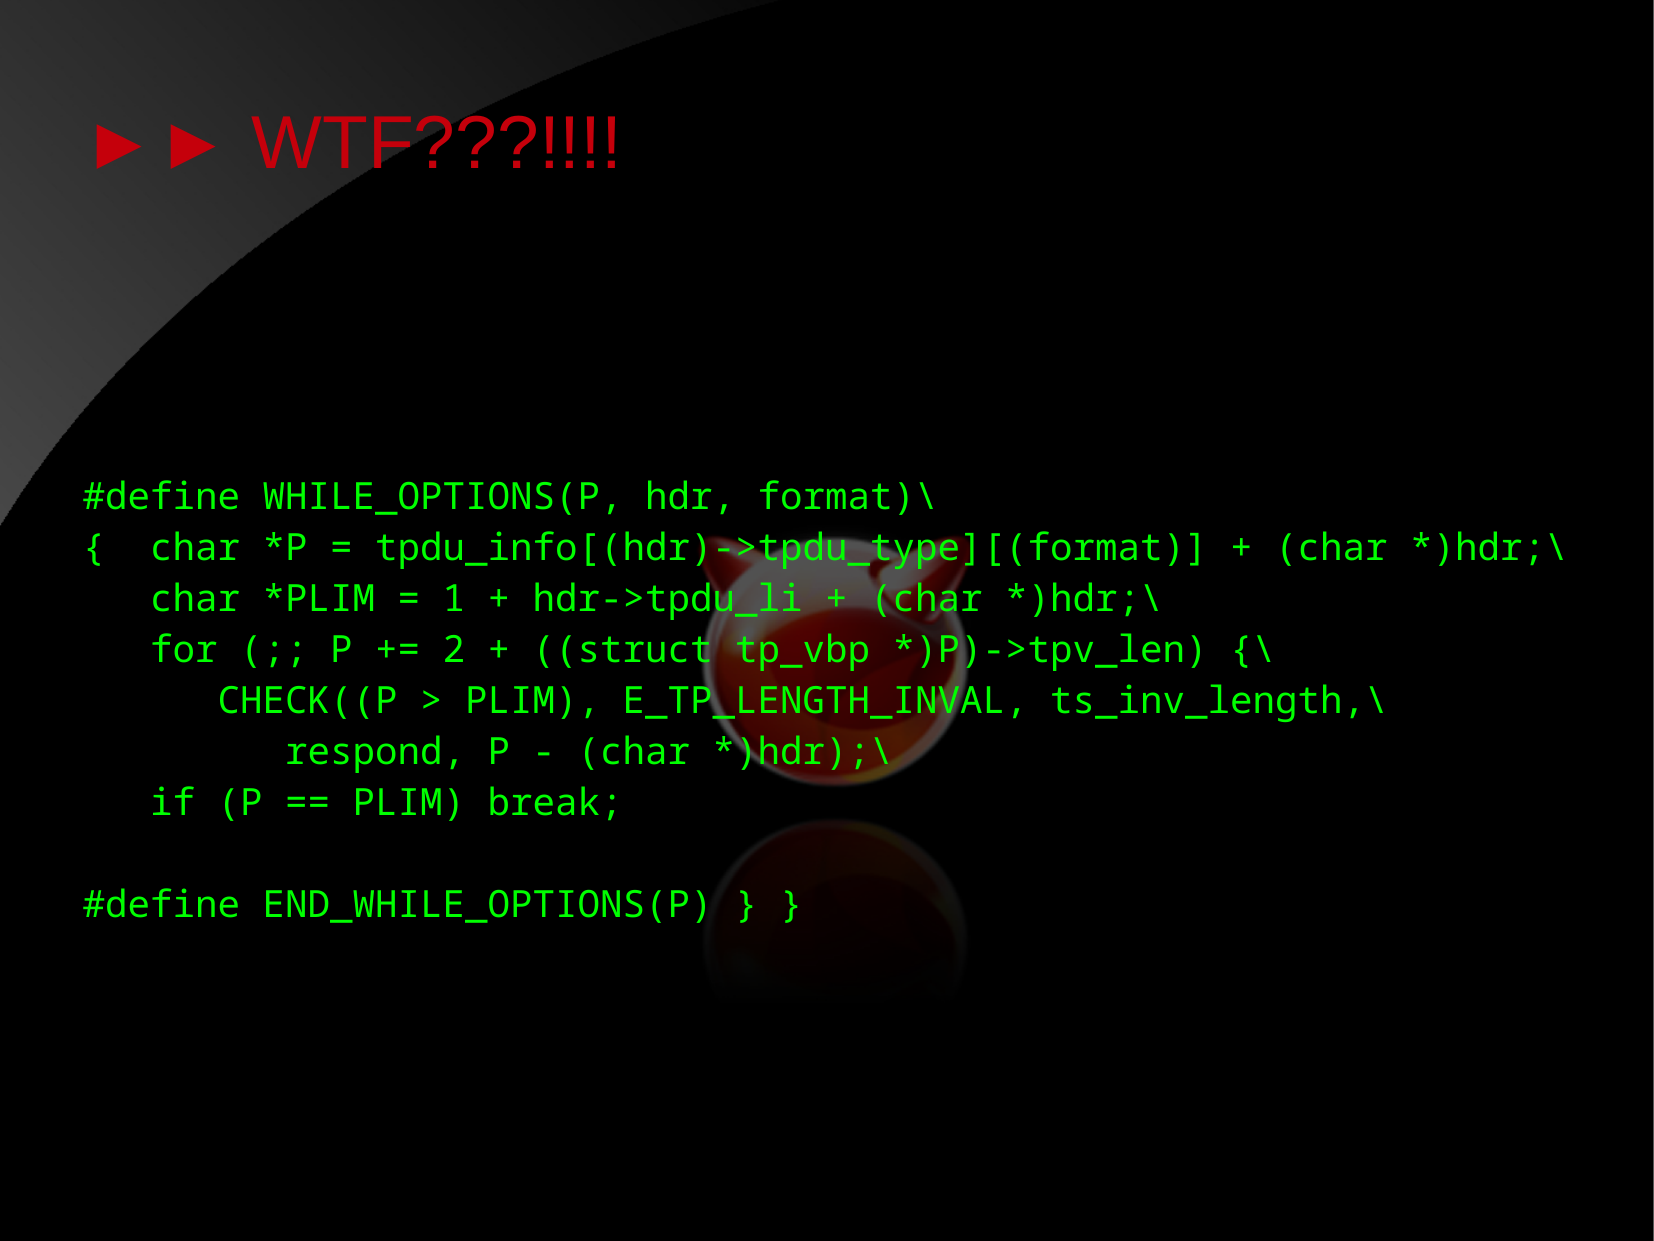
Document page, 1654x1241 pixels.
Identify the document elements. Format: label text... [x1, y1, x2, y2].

subtitle #define WHILE_OPTIONS(P, hdr, format)\ { char *P = tpdu_info[(hdr)->tpdu_type][(format)] + (char *)hdr;\ char *PLIM = 1 + hdr->tpdu_li + (char *)hdr;\ for (;; P += 2 + ((struct tp_vbp *)P)->tpv_len) {\ CHECK((P > PLIM), E_TP_LENGTH_INVAL, ts_inv_length,\ respond, P - (char *)hdr);\ if (P == PLIM) break; #define END_WHILE_OPTIONS(P) } } [82, 297, 1571, 1102]
title ►► WTF???!!!! [82, 49, 1571, 237]
picture [0, 0, 1654, 1241]
